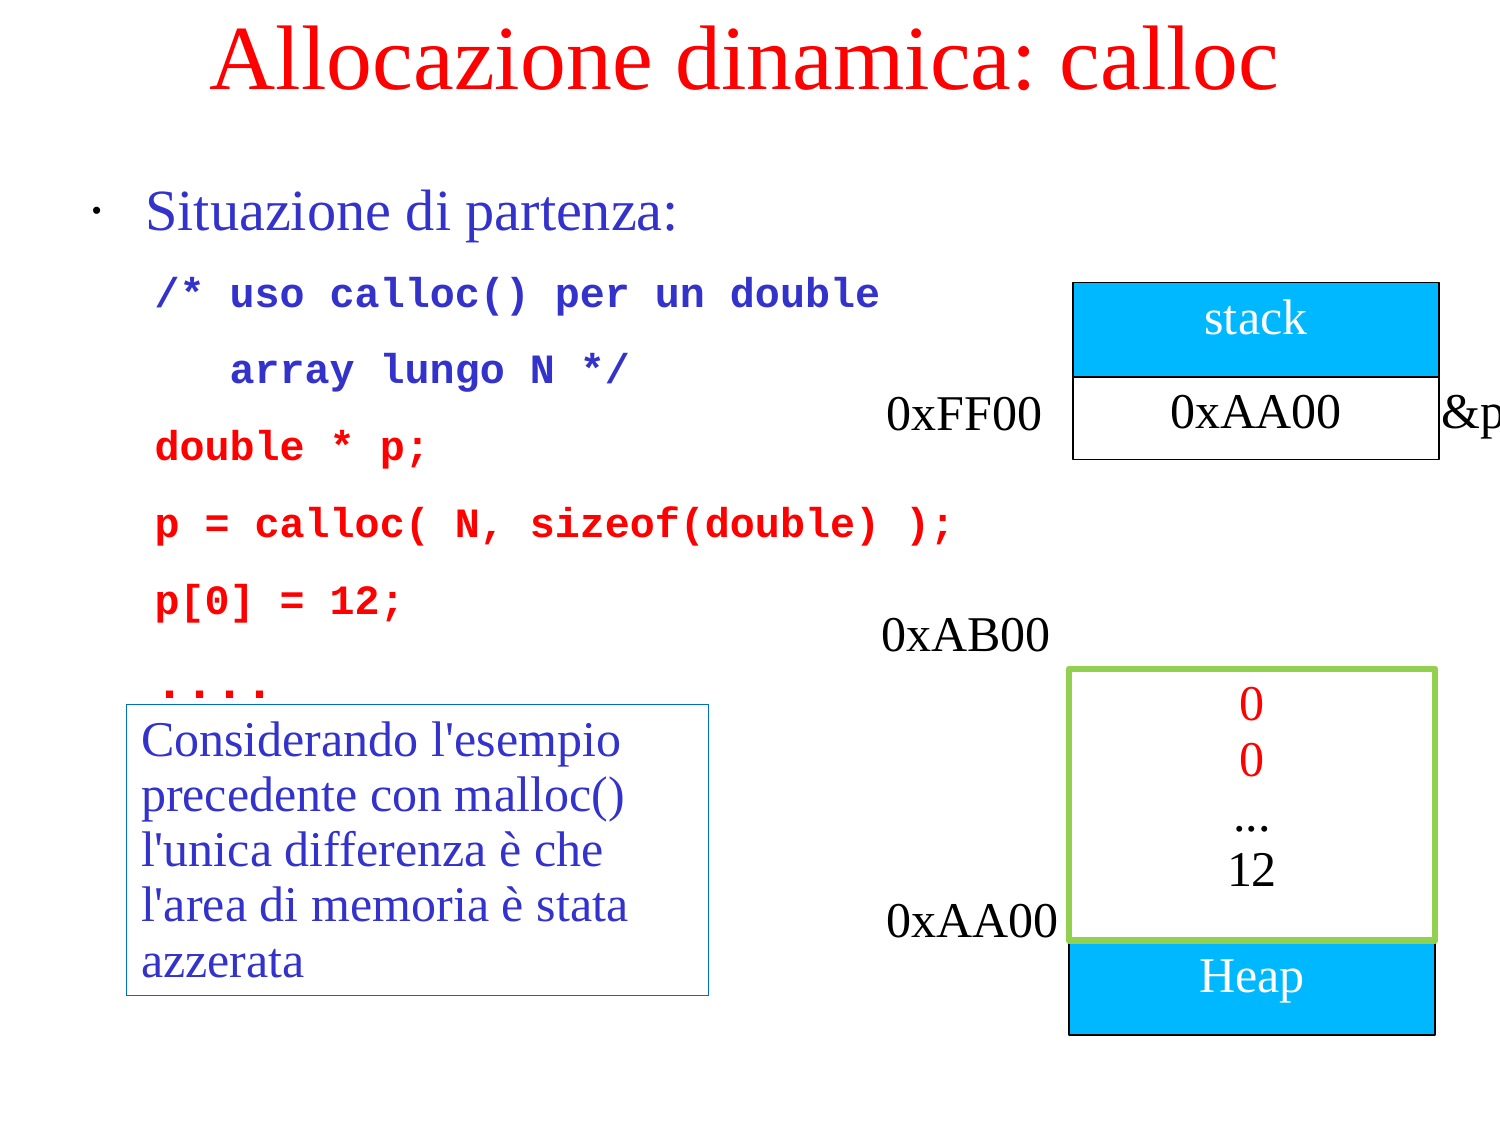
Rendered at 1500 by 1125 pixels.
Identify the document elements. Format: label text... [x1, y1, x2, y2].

text_box Heap [1068, 941, 1436, 1035]
text_box &p [1426, 377, 1500, 448]
text_box 0xAA00 [871, 886, 1097, 957]
text_box 0 0 ... 12 [1068, 668, 1436, 941]
title Allocazione dinamica: calloc [107, 0, 1383, 188]
text_box 0xFF00 [871, 378, 1097, 450]
text_box Considerando l'esempio precedente con malloc() l'unica differenza è che l'area di memoria è stata azzerata [126, 704, 709, 996]
list Situazione di partenza: /* uso calloc() per un double array lungo N */ double * p; p = calloc( N, sizeof(double) ); p[0] = 12; .... [64, 170, 1352, 1010]
text_box &p [1488, 407, 1499, 427]
text_box 0xAA00 [1072, 377, 1440, 460]
text_box stack [1072, 282, 1440, 377]
text_box 0xAB00 [866, 599, 1091, 671]
